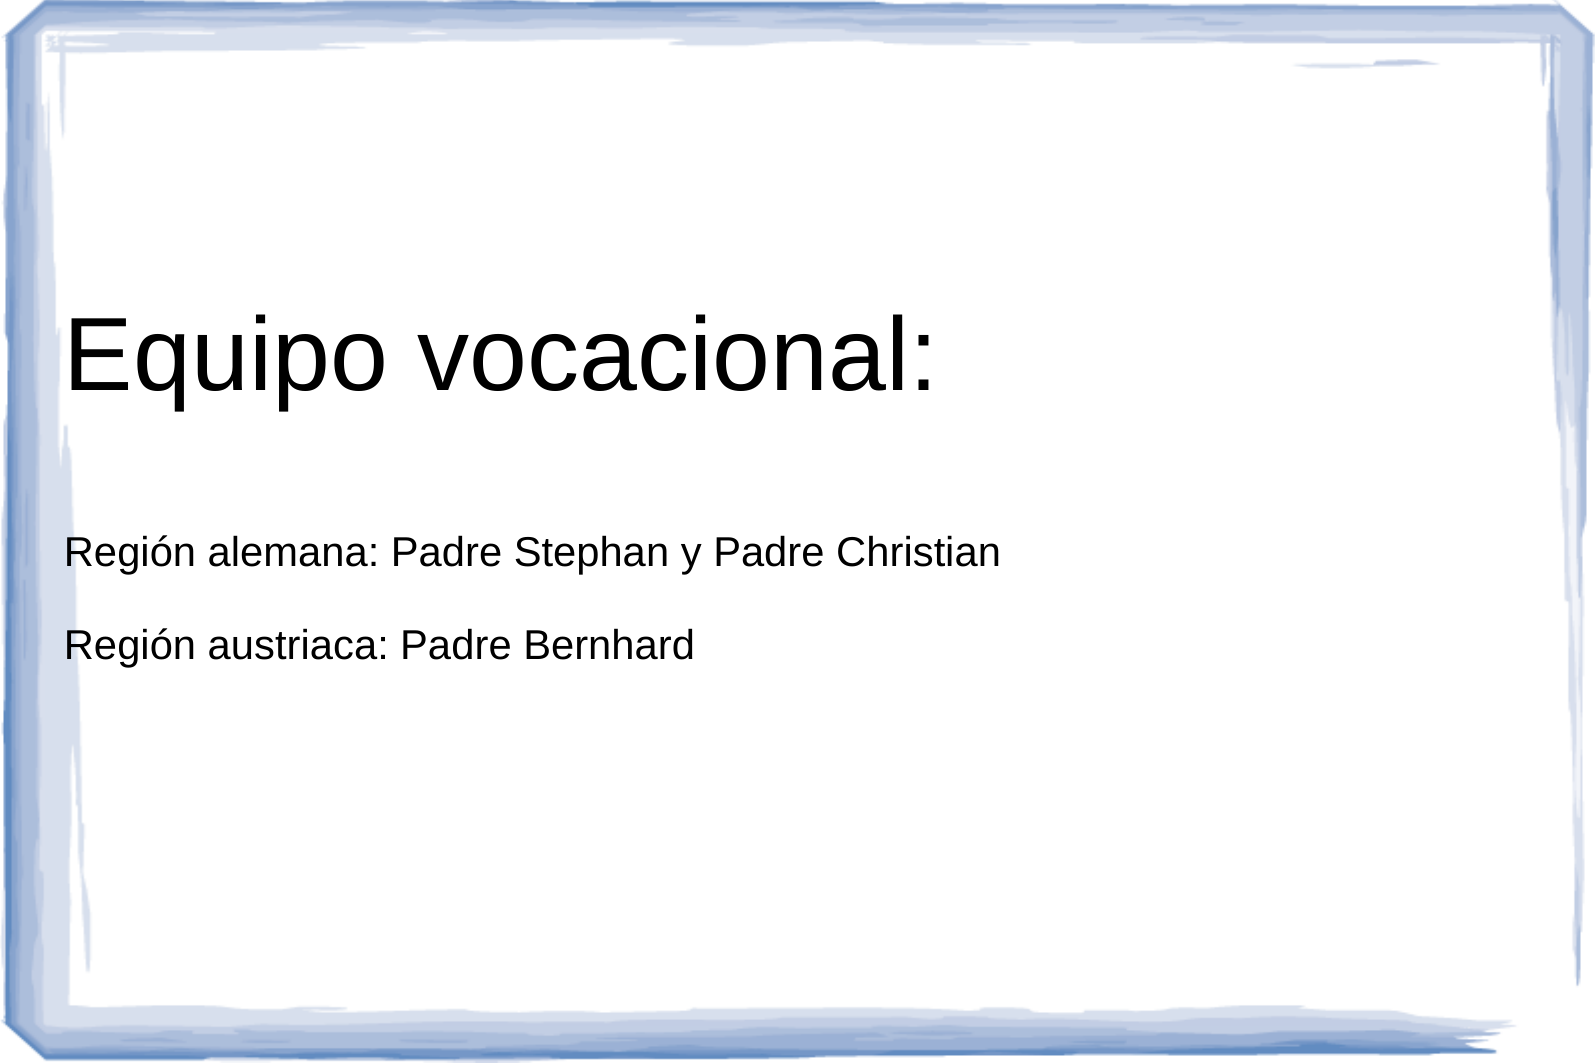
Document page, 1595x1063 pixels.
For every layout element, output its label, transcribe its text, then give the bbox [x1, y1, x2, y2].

text_box Equipo vocacional: Región alemana: Padre Stephan y Padre Christian Región austriaca: Padre Bernhard [49, 78, 1562, 991]
